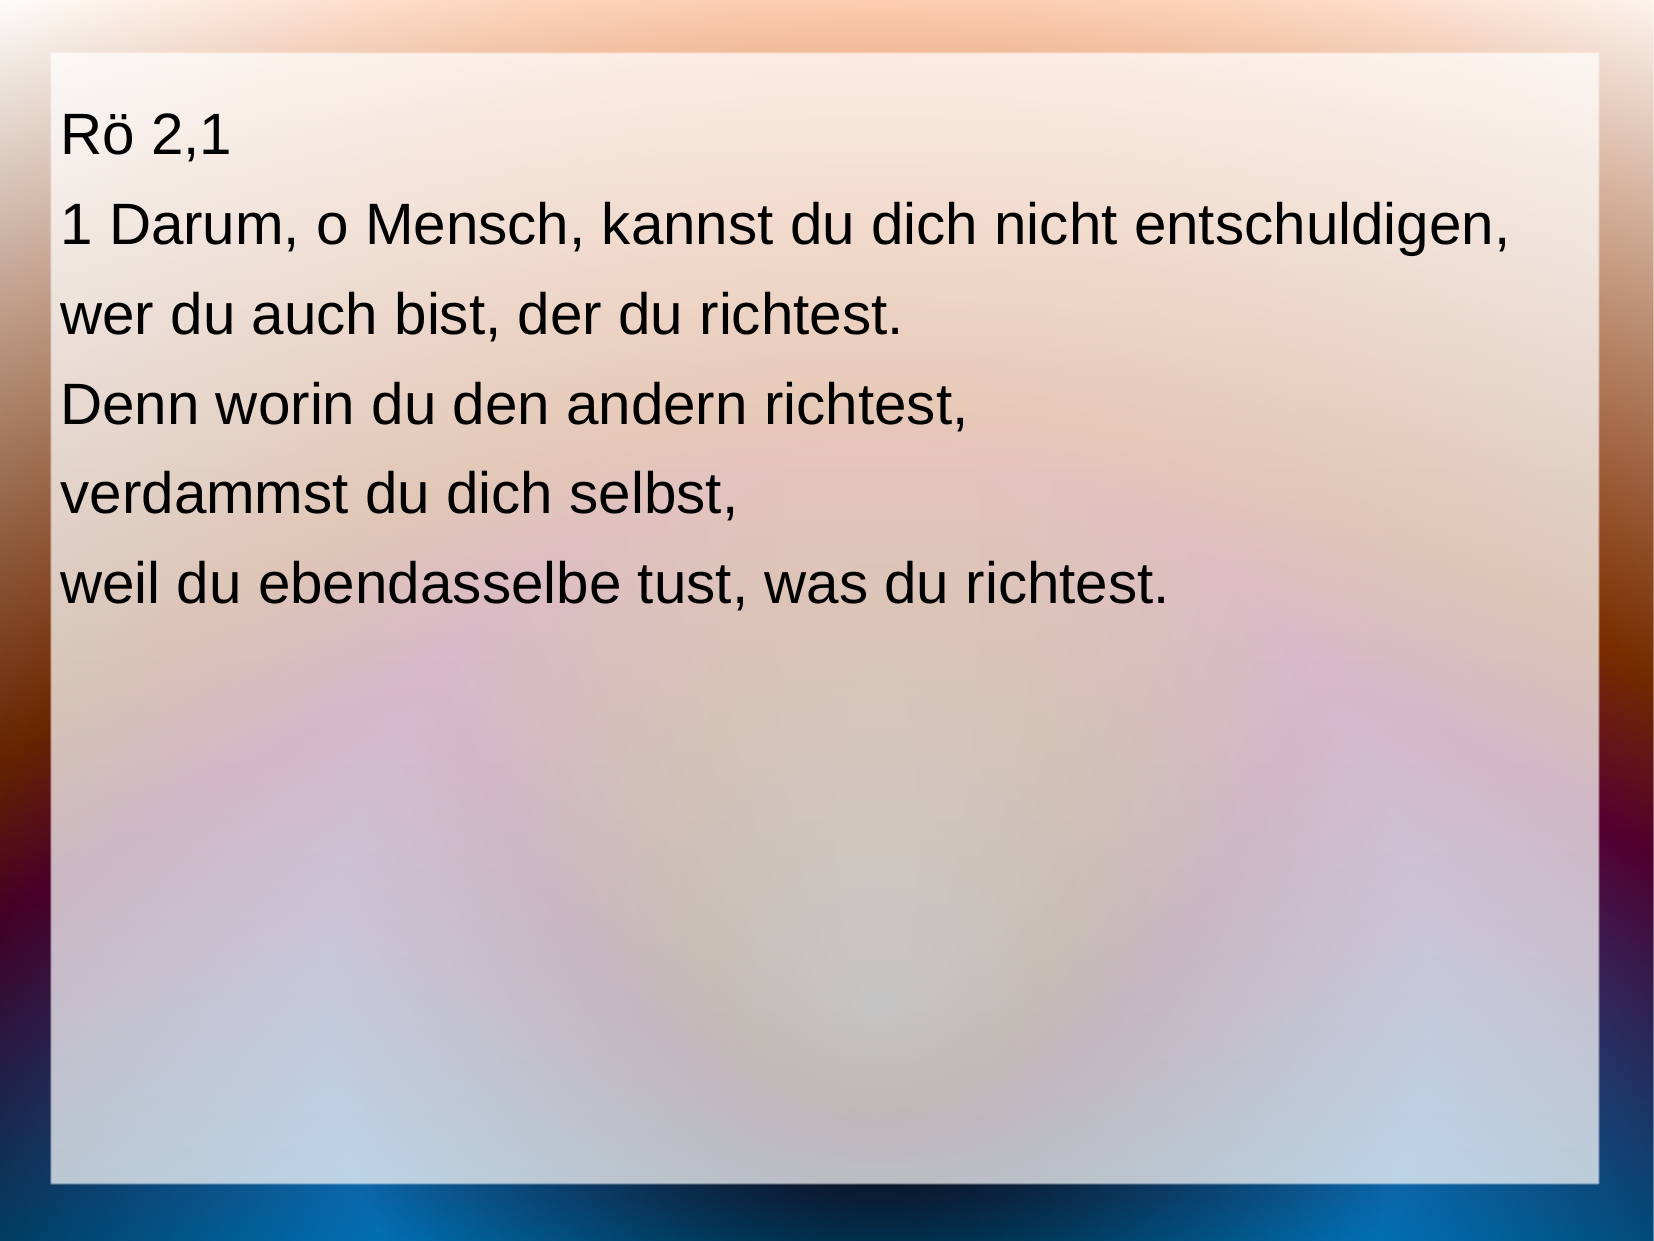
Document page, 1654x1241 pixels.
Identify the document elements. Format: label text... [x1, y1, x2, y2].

text_box Rö 2,1 1 Darum, o Mensch, kannst du dich nicht entschuldigen, wer du auch bist, der du richtest. Denn worin du den andern richtest, verdammst du dich selbst, weil du ebendasselbe tust, was du richtest. [45, 94, 1595, 804]
picture [0, 0, 1654, 1241]
